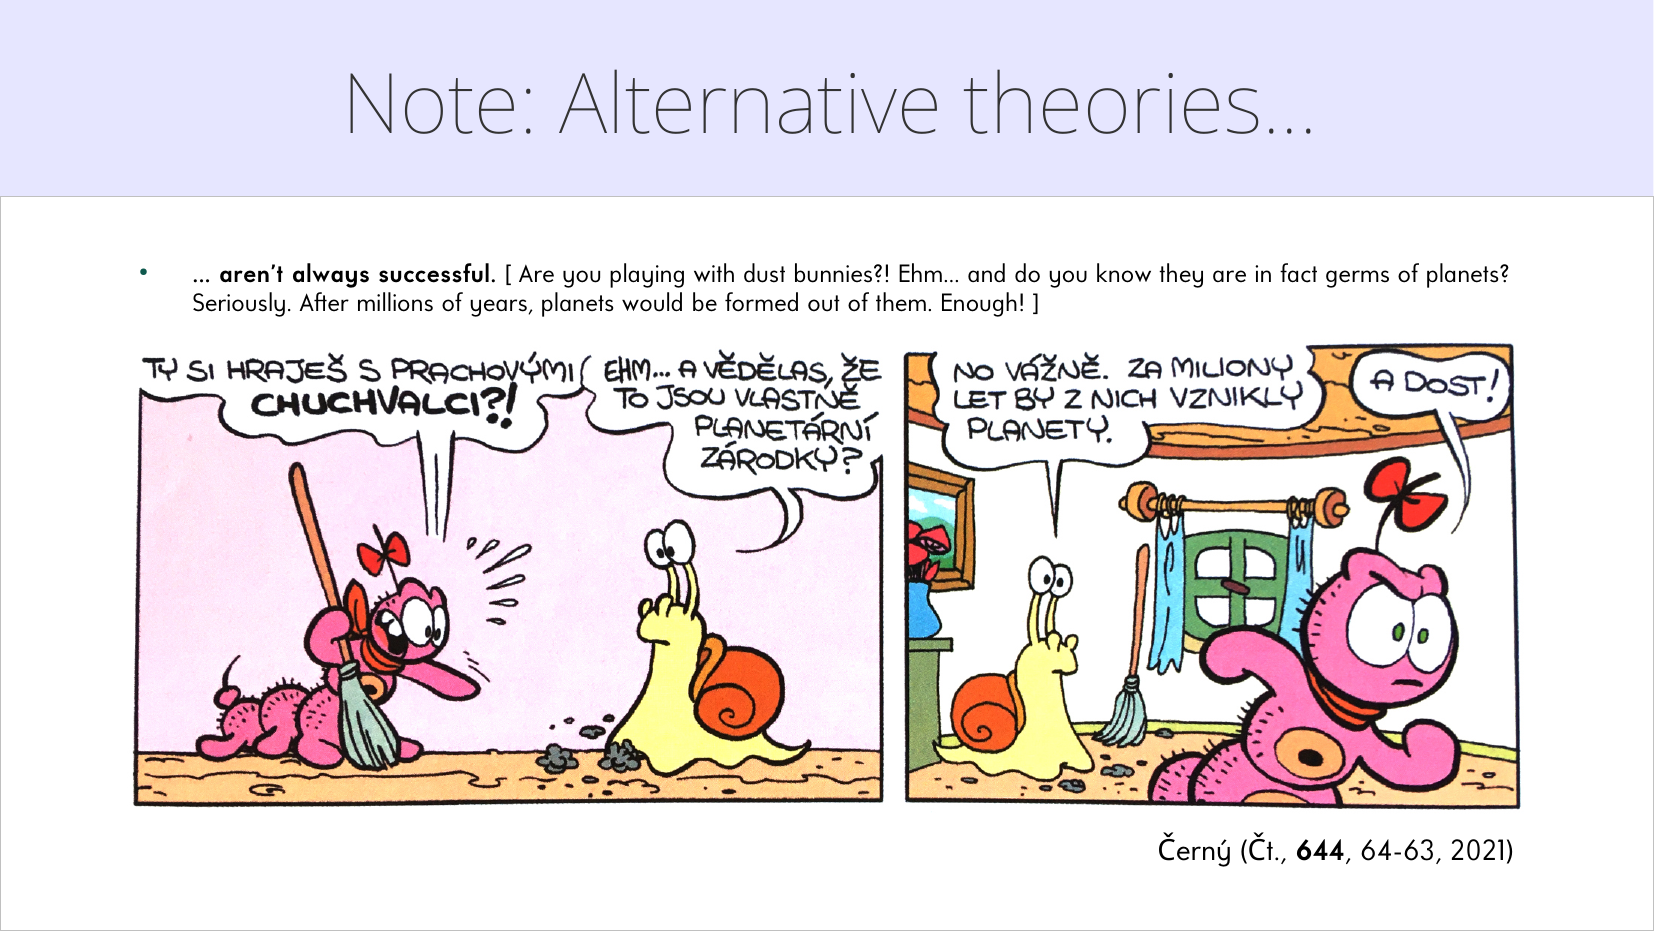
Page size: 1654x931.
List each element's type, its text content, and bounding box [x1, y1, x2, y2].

text_box Černý (Čt., 644, 64-63, 2021) [1142, 825, 1533, 874]
picture [121, 333, 1534, 818]
title Note: Alternative theories... [124, 23, 1537, 179]
list ... aren’t always successful. [ Are you playing with dust bunnies?! Ehm... and do you know they are in fact germs of planets? Seriously. After millions of years, planets would be formed out of them. Enough! ] [121, 258, 1534, 331]
